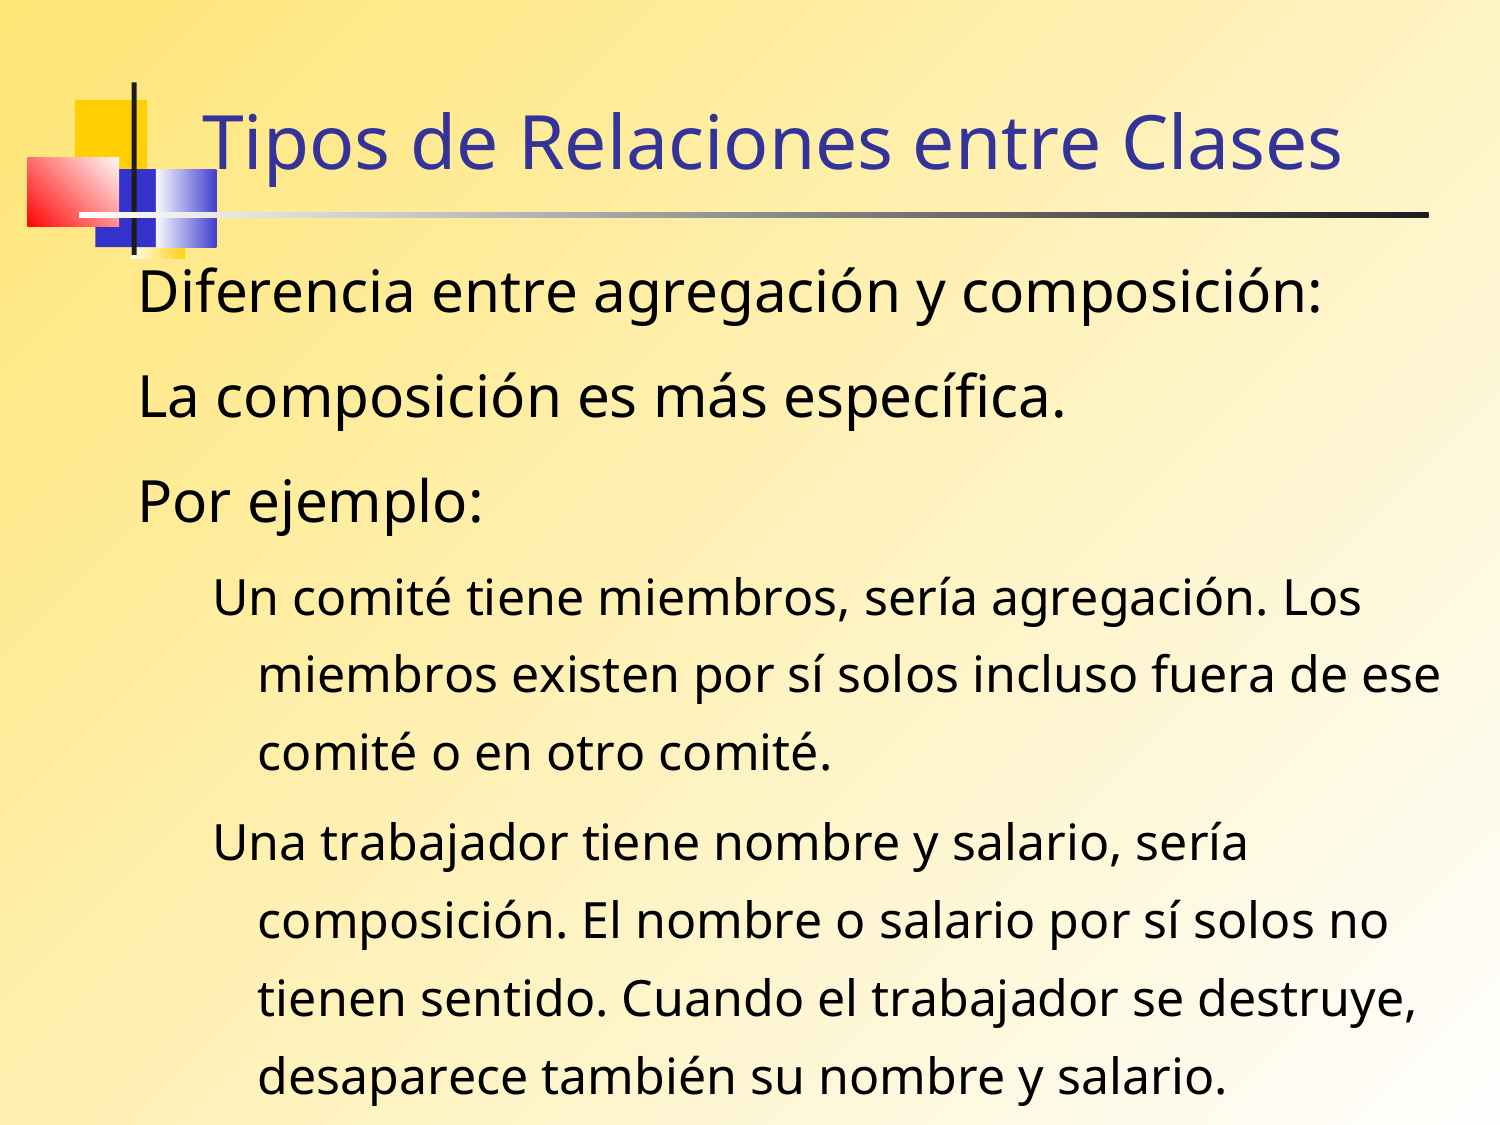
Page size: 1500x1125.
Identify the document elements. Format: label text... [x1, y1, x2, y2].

title Tipos de Relaciones entre Clases [187, 21, 1465, 200]
list Diferencia entre agregación y composición: La composición es más específica. Por ejemplo: Un comité tiene miembros, sería agregación. Los miembros existen por sí solos incluso fuera de ese comité o en otro comité. Una trabajador tiene nombre y salario, sería composición. El nombre o salario por sí solos no tienen sentido. Cuando el trabajador se destruye, desaparece también su nombre y salario. [137, 249, 1462, 1016]
